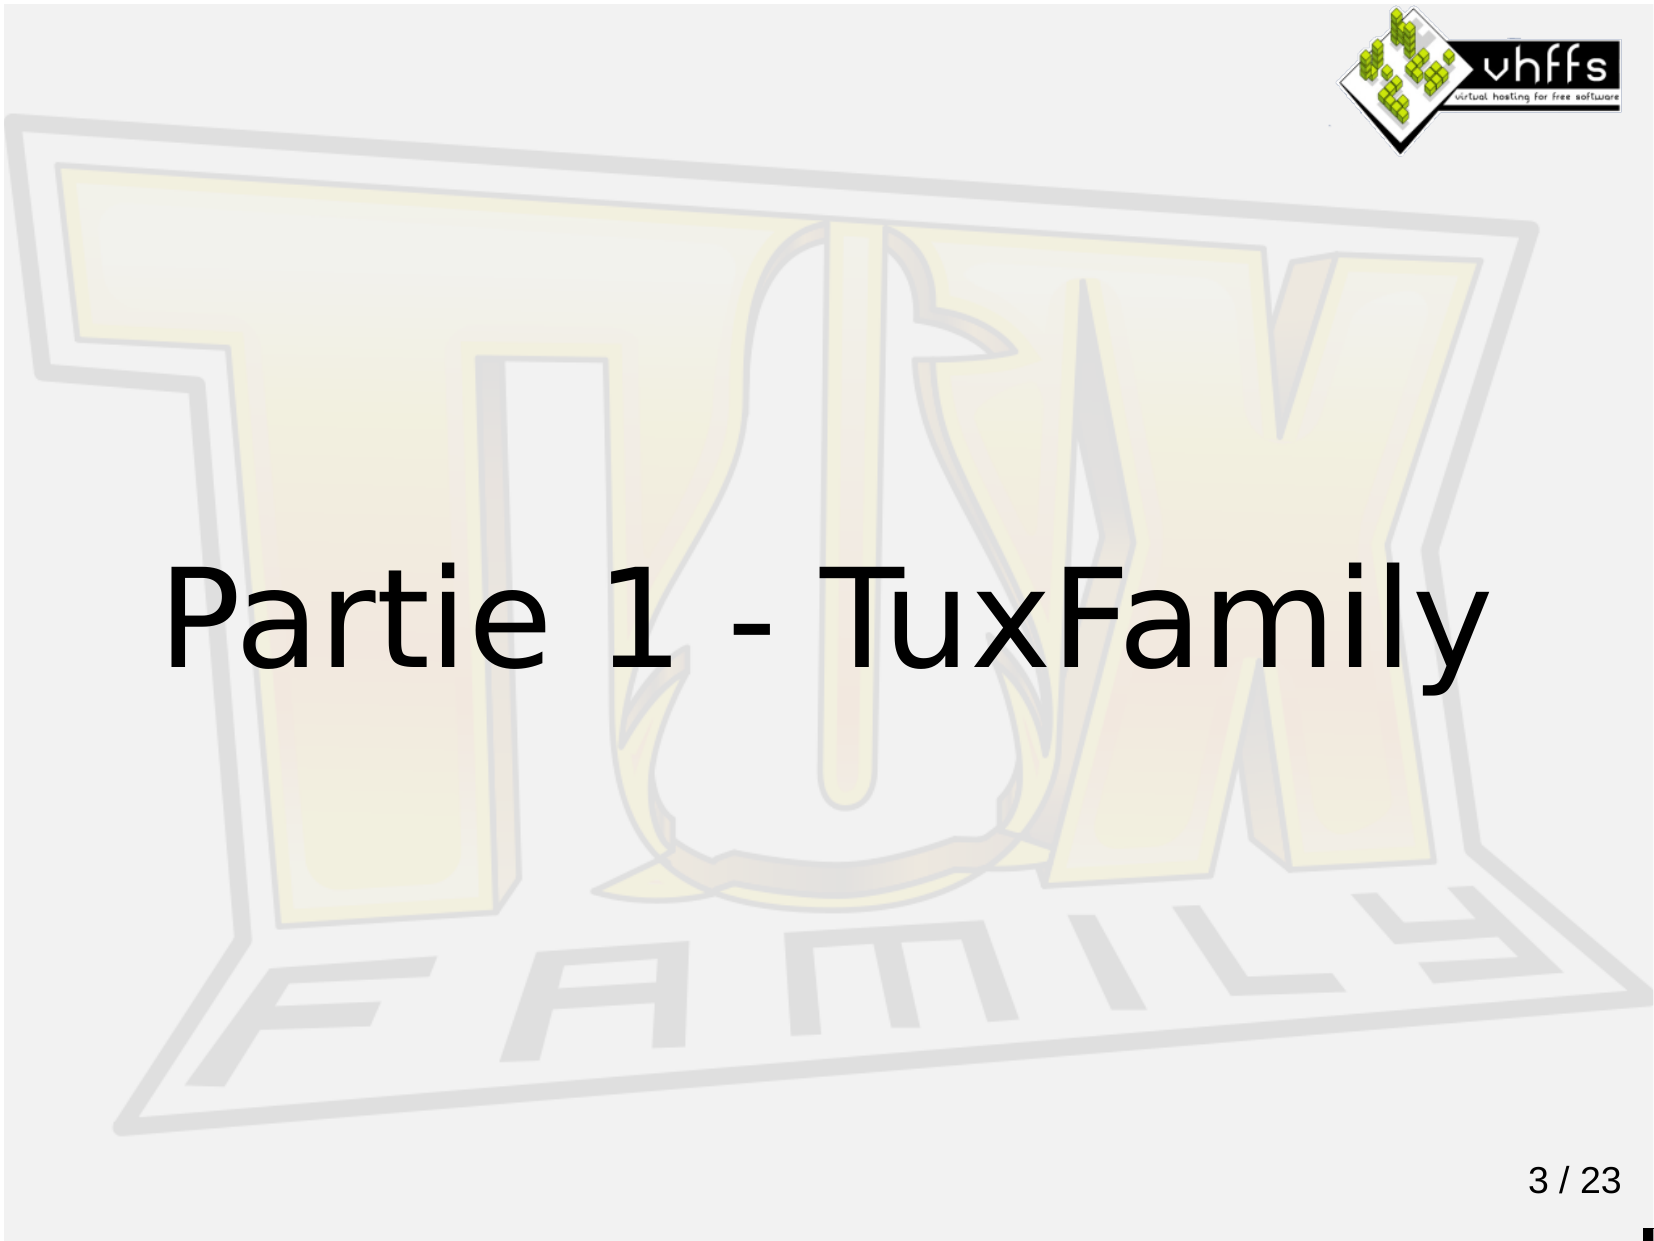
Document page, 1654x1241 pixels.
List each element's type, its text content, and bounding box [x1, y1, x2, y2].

picture [4, 0, 1654, 1241]
text_box <numéro> / 23 [1314, 1151, 1637, 1225]
text_box [1643, 1228, 1654, 1241]
text_box Partie 1 - TuxFamily [118, 532, 1536, 708]
